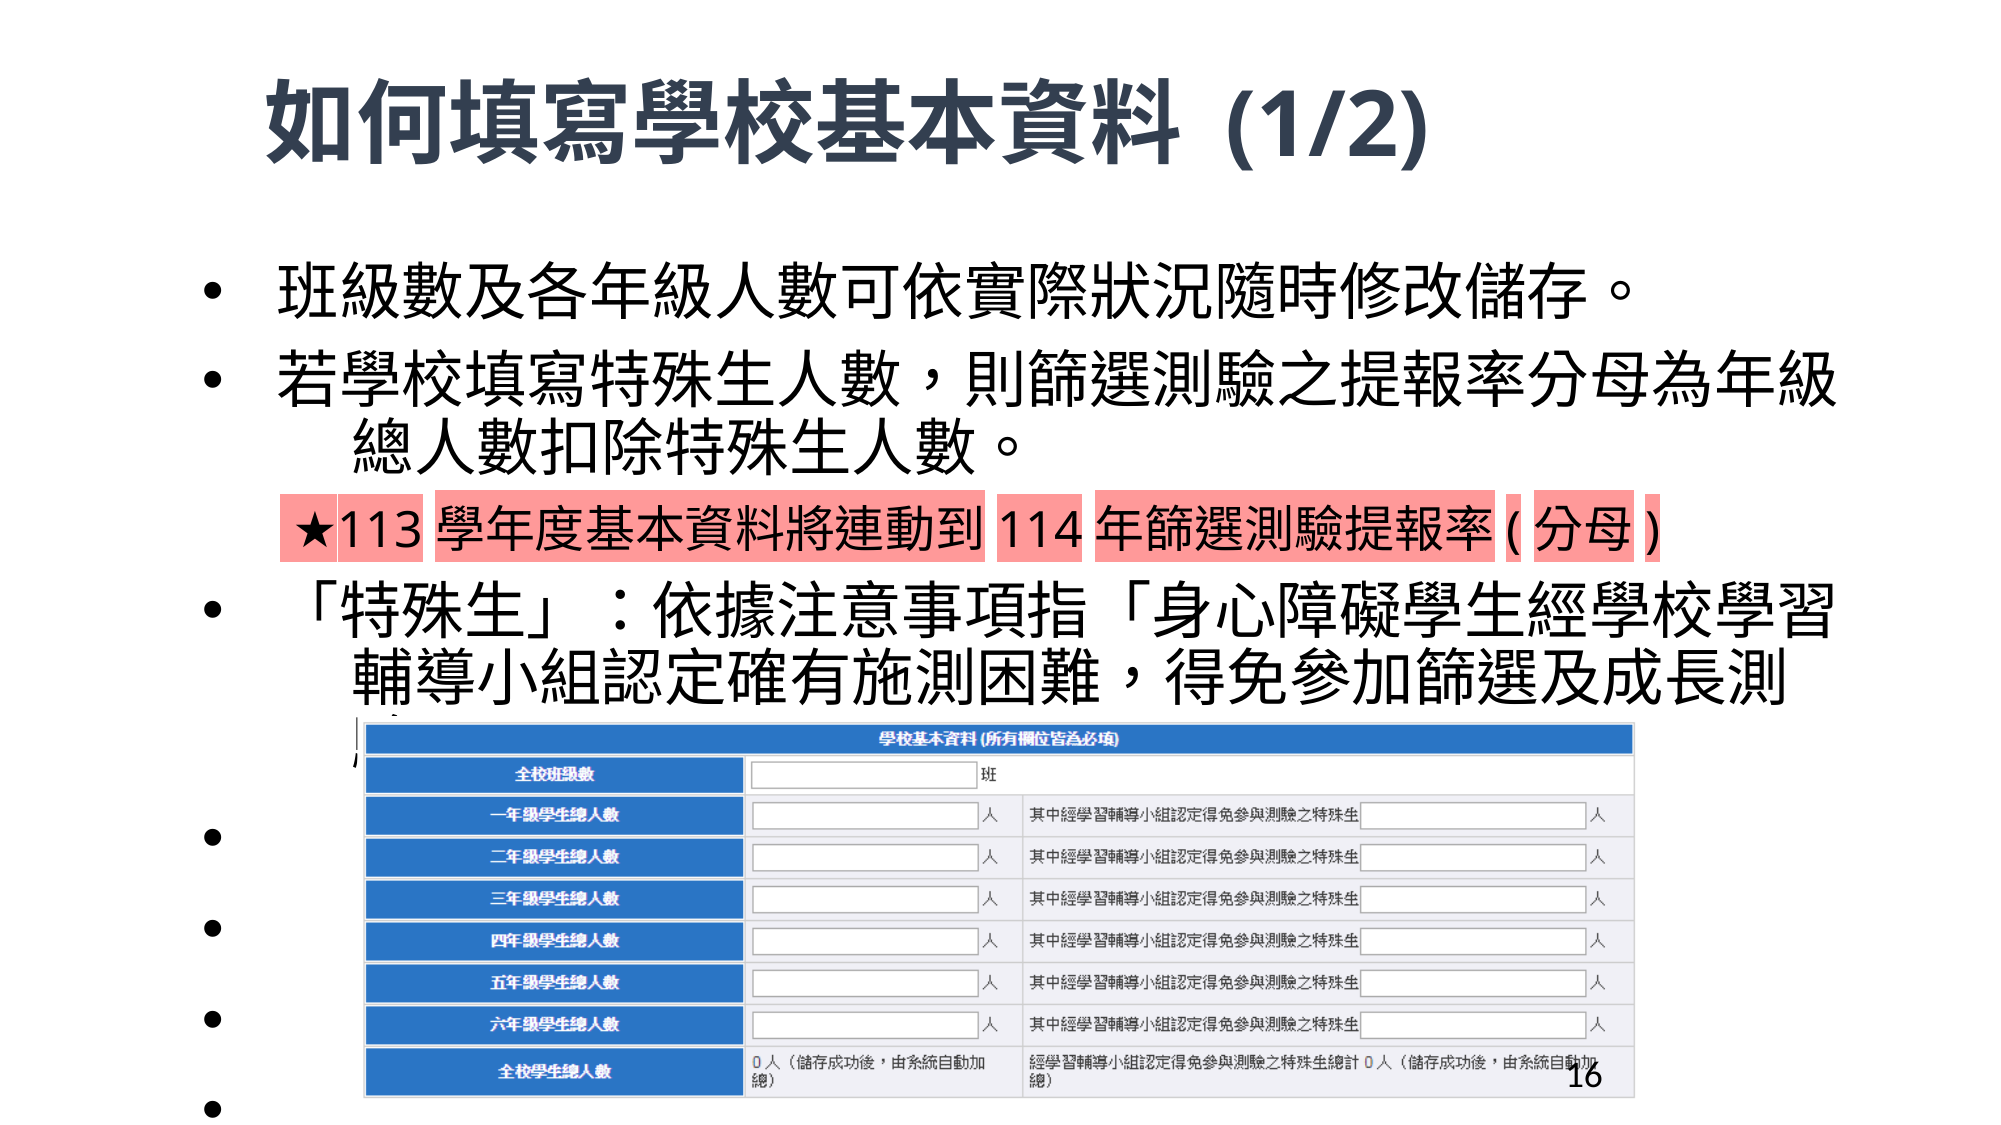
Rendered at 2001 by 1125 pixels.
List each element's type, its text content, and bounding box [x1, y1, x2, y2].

picture [357, 716, 1643, 1110]
text_box 如何填寫學校基本資料 (1/2) [250, 58, 1445, 183]
subtitle 班級數及各年級人數可依實際狀況隨時修改儲存。 若學校填寫特殊生人數，則篩選測驗之提報率分母為年級總人數扣除特殊生人數。 ★113學年度基本資料將連動到114年篩選測驗提報率(分母) 「特殊生」：依據注意事項指「身心障礙學生經學校學習輔導小組認定確有施測困難，得免參加篩選及成長測驗」。 [186, 252, 1865, 942]
text_box [1550, 1042, 2000, 1103]
